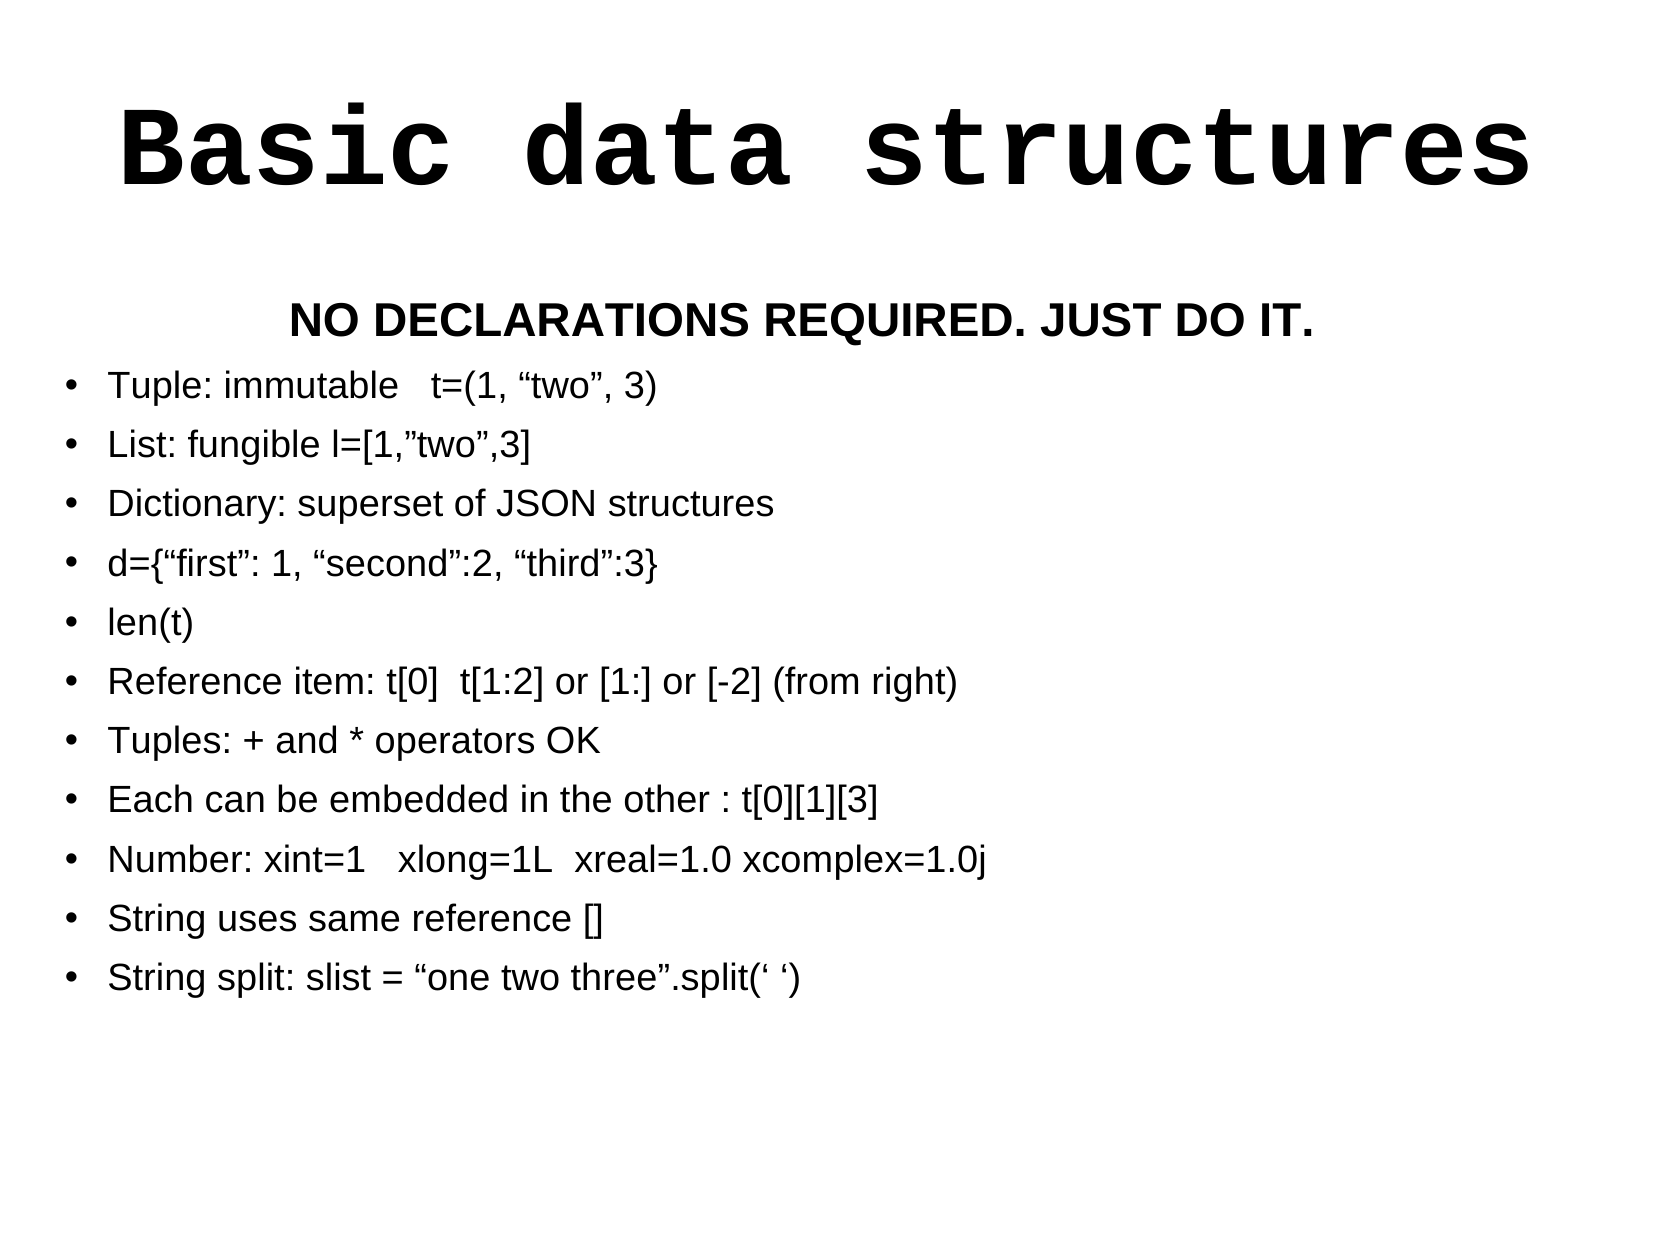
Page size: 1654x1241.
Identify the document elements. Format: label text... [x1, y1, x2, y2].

list NO DECLARATIONS REQUIRED. JUST DO IT. Tuple: immutable t=(1, “two”, 3) List: fungible l=[1,”two”,3] Dictionary: superset of JSON structures d={“first”: 1, “second”:2, “third”:3} len(t) Reference item: t[0] t[1:2] or [1:] or [-2] (from right) Tuples: + and * operators OK Each can be embedded in the other : t[0][1][3] Number: xint=1 xlong=1L xreal=1.0 xcomplex=1.0j String uses same reference [] String split: slist = “one two three”.split(‘ ‘) [64, 290, 1553, 1010]
title Basic data structures [82, 43, 1571, 251]
